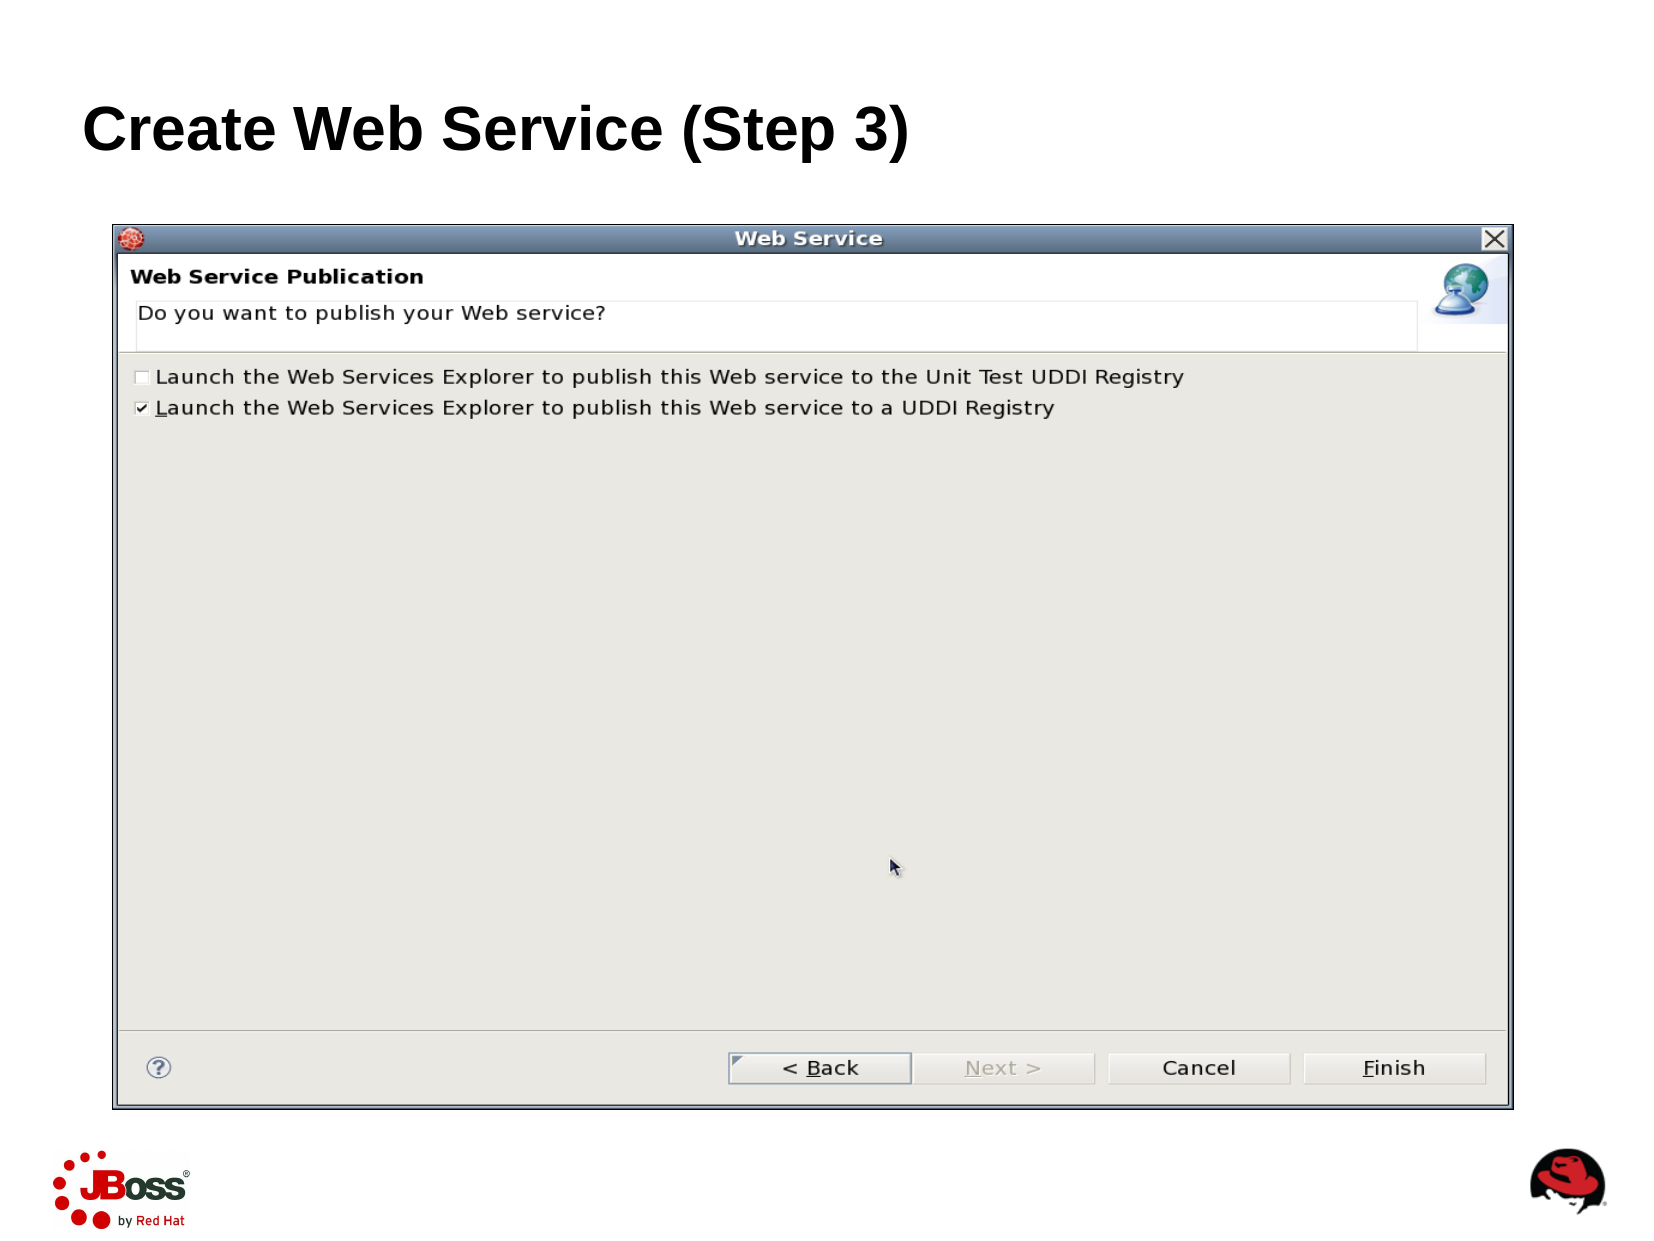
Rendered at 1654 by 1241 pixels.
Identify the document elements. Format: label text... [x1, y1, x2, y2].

picture [53, 1150, 190, 1229]
picture [112, 224, 1514, 1110]
title Create Web Service (Step 3) [82, 24, 1571, 238]
picture [1529, 1146, 1613, 1224]
